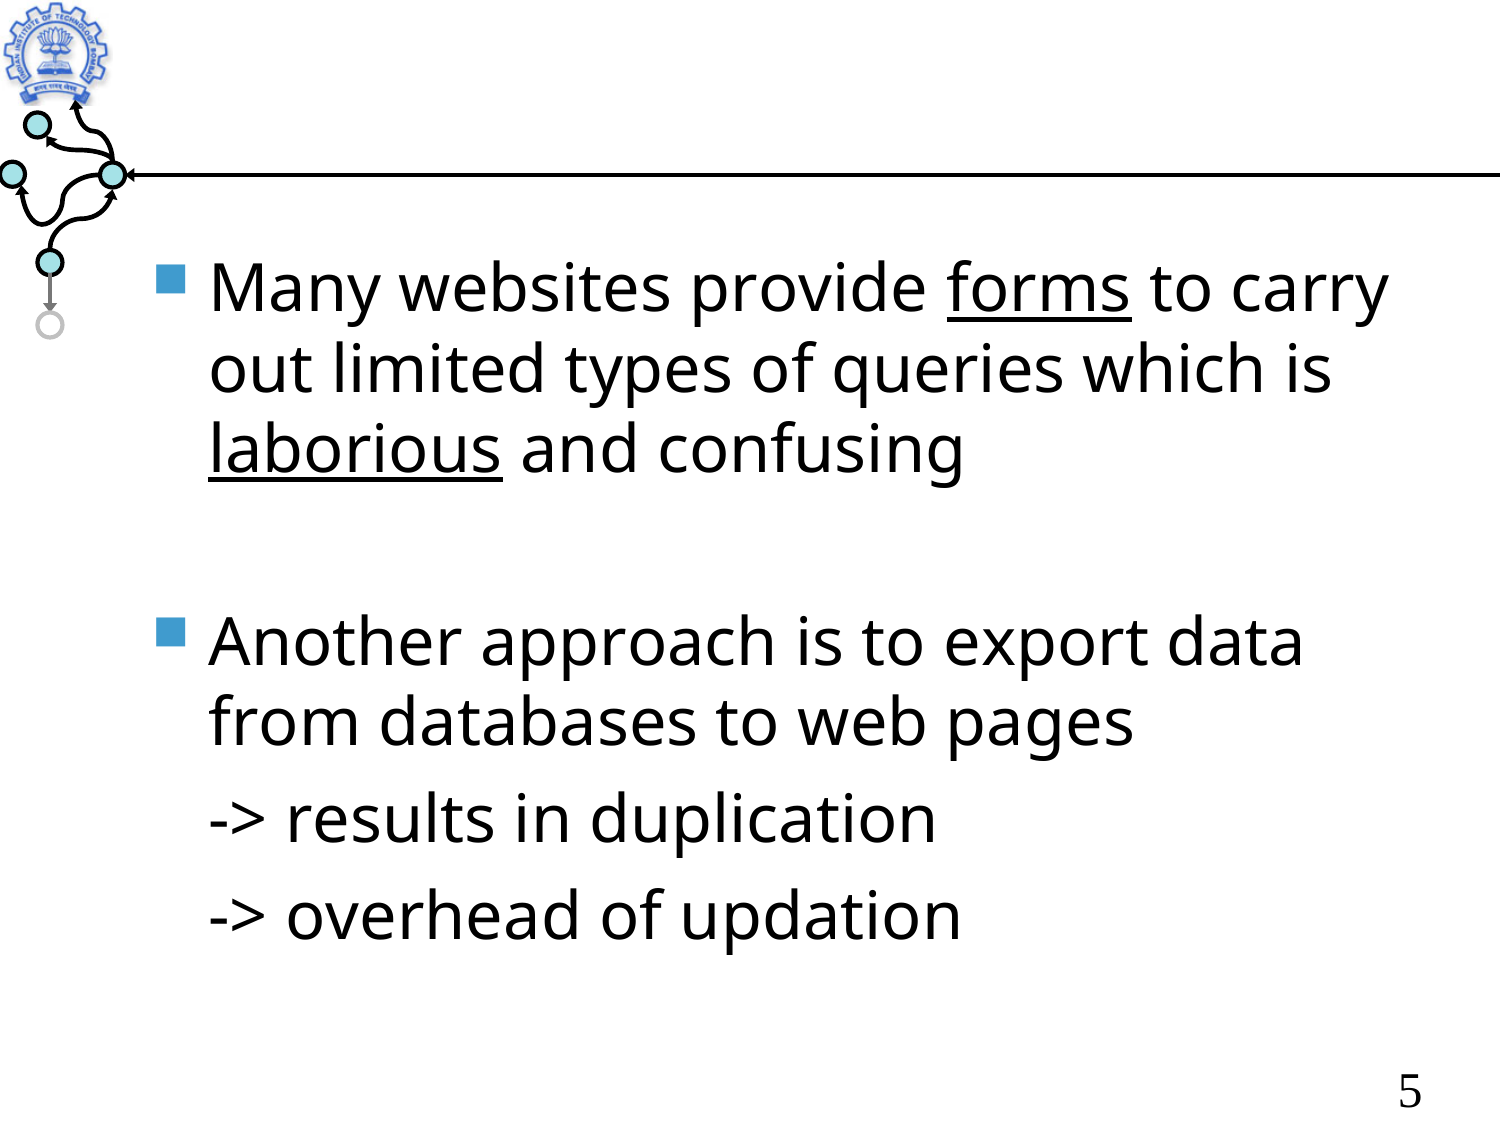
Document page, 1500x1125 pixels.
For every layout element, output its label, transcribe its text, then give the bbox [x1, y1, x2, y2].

picture [0, 0, 113, 106]
list Many websites provide forms to carry out limited types of queries which is laborious and confusing Another approach is to export data from databases to web pages -> results in duplication -> overhead of updation [137, 237, 1450, 1063]
